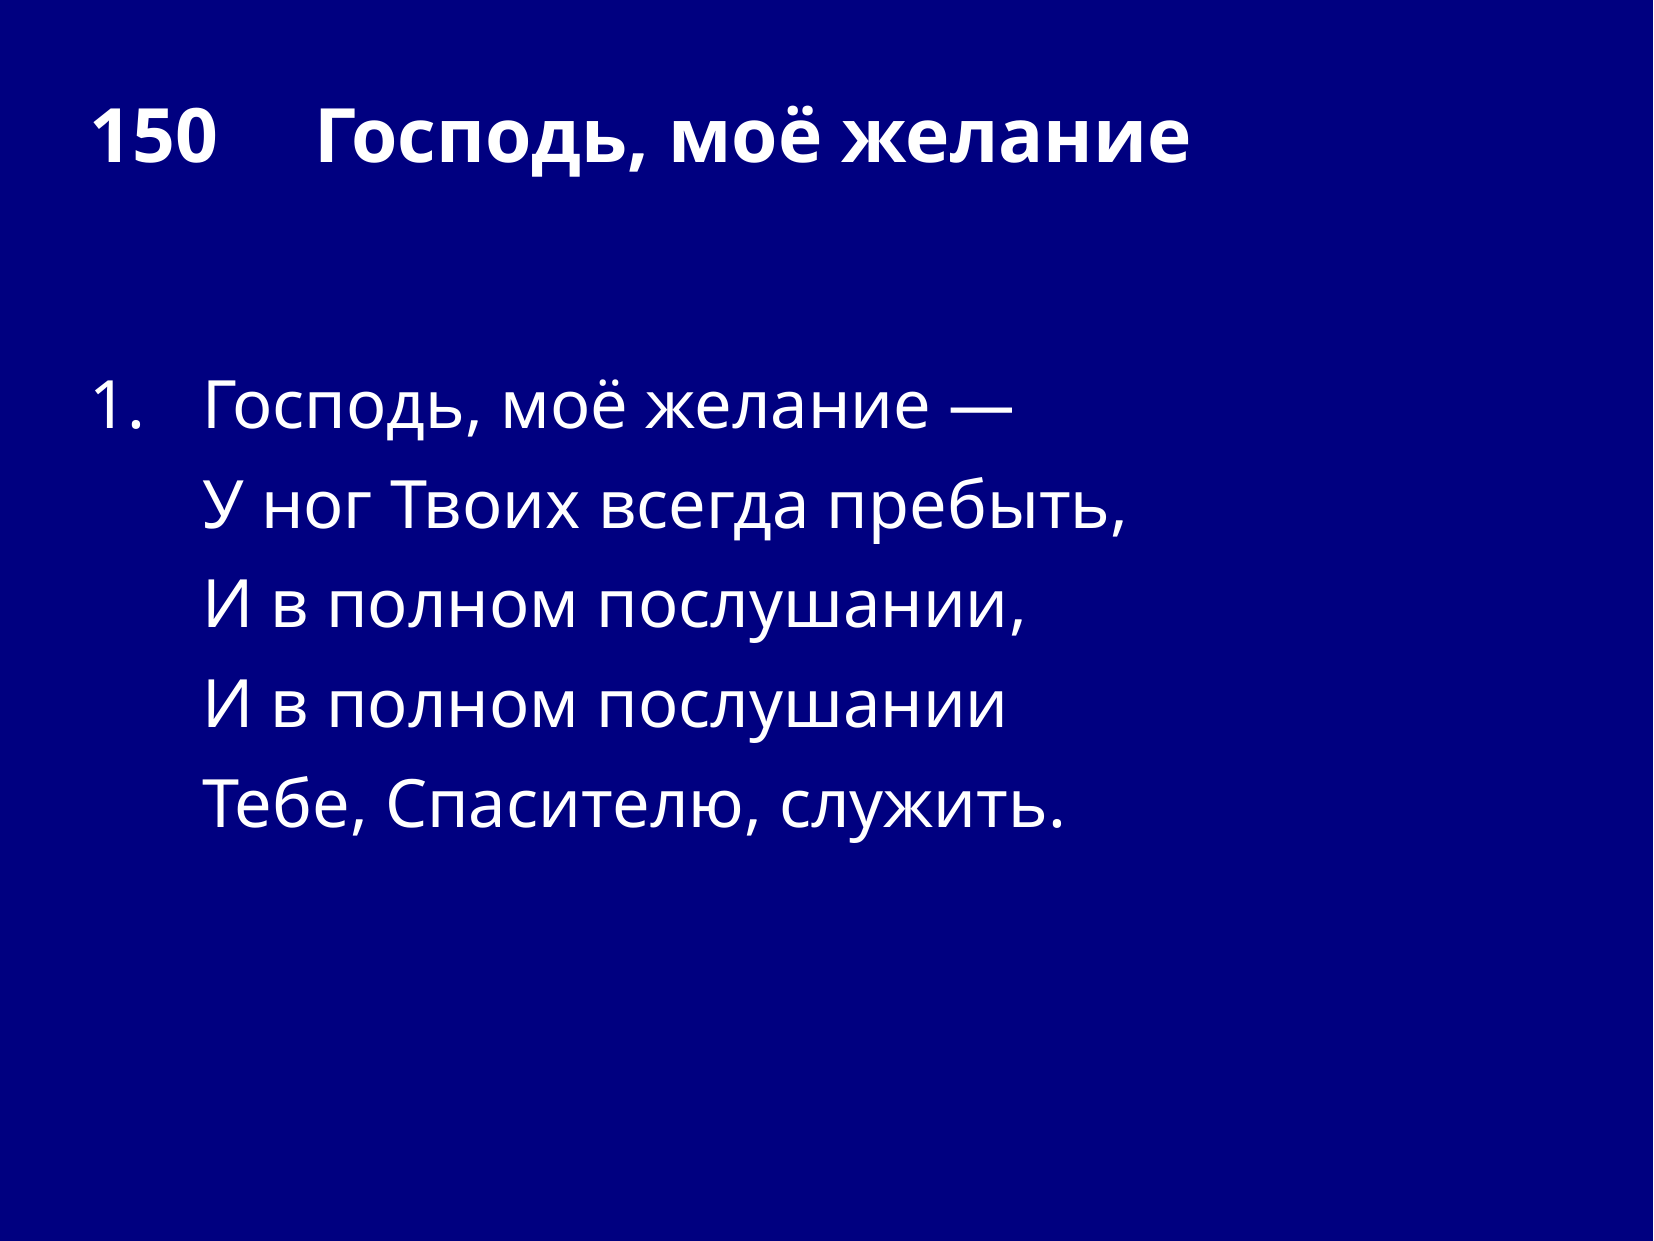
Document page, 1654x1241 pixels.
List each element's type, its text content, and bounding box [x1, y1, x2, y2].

text_box 1. Господь, моё желание — У ног Твоих всегда пребыть, И в полном послушании, И в полном послушании Тебе, Спасителю, служить. [75, 188, 1576, 1163]
text_box 150 Господь, моё желание [75, 75, 1576, 188]
